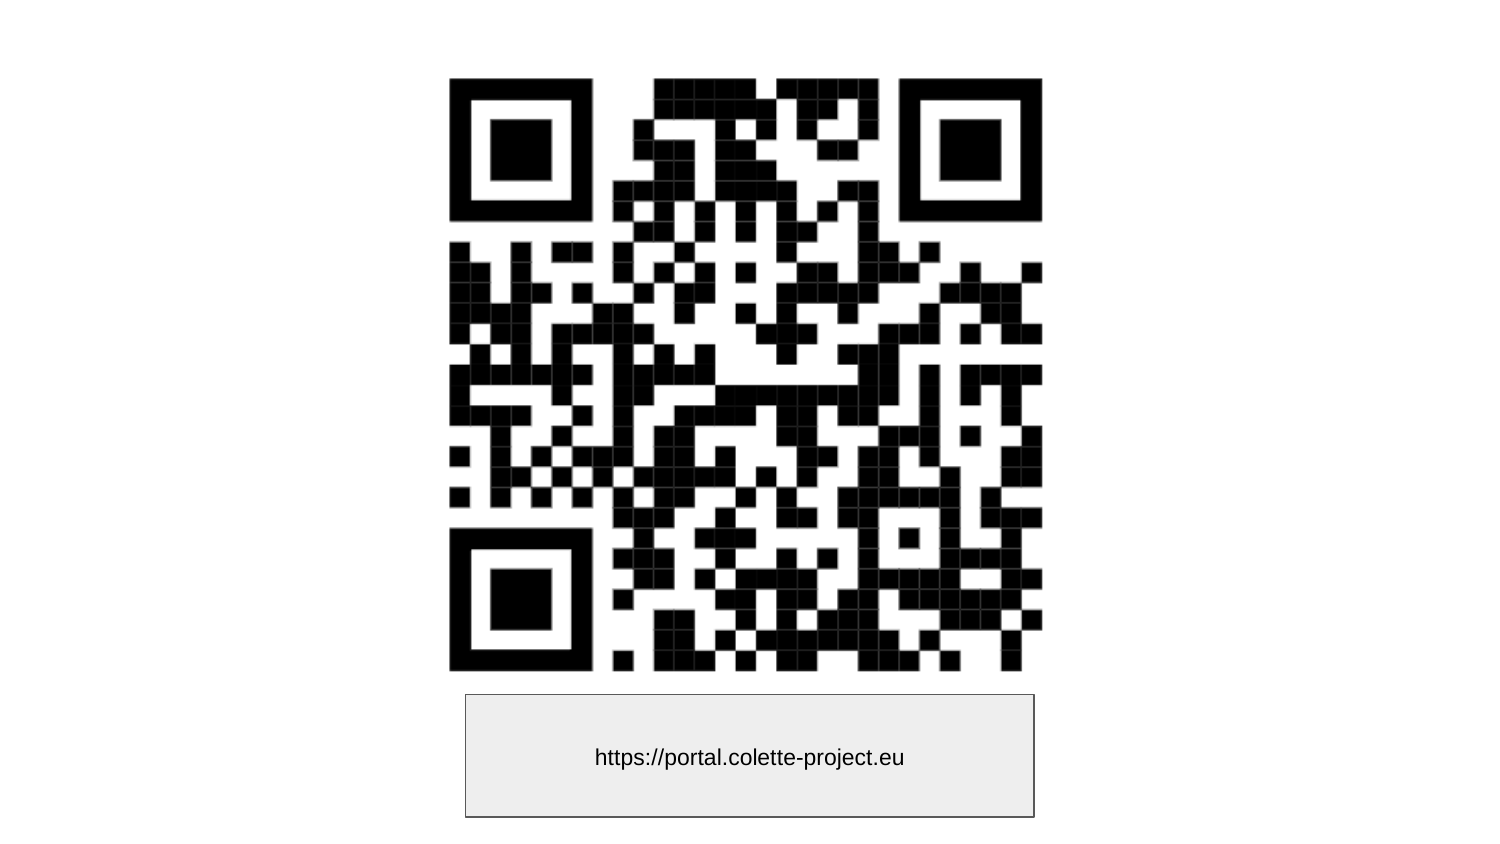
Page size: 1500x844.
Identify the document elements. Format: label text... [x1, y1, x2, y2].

text_box https://portal.colette-project.eu [466, 694, 1034, 817]
picture [420, 49, 1080, 695]
